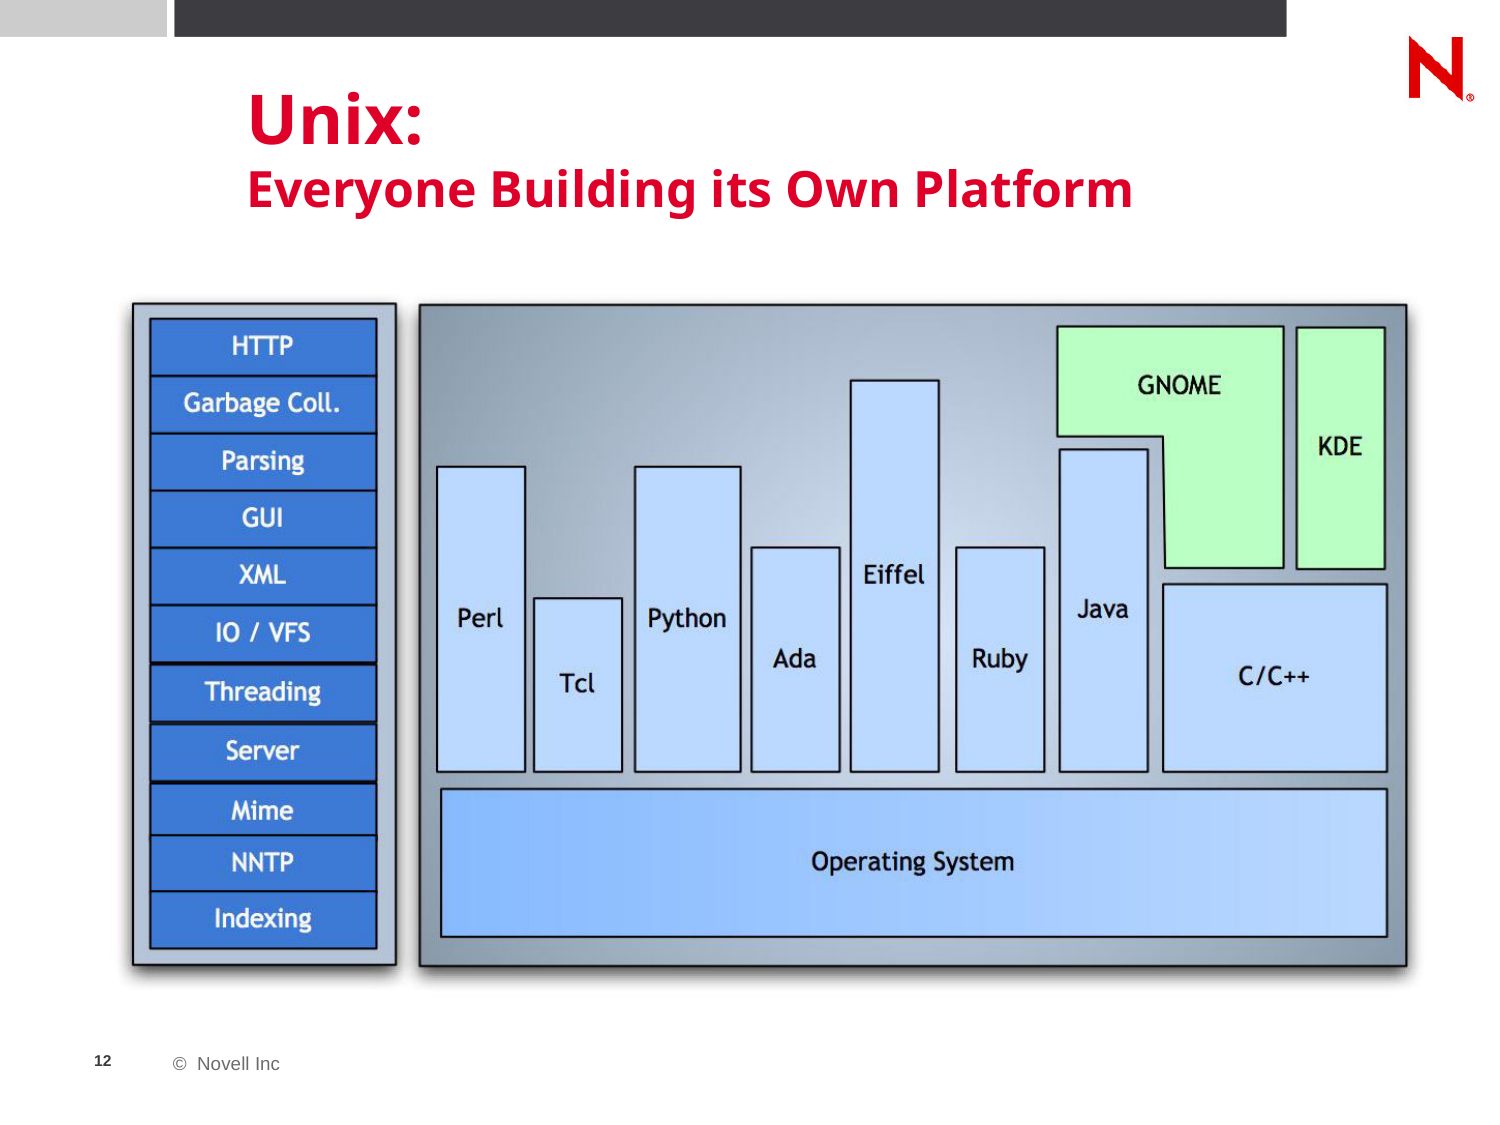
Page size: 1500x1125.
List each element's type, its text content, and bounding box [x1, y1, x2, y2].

title Unix: Everyone Building its Own Platform [246, 68, 1409, 232]
picture [104, 269, 1434, 1002]
picture [1404, 32, 1477, 105]
